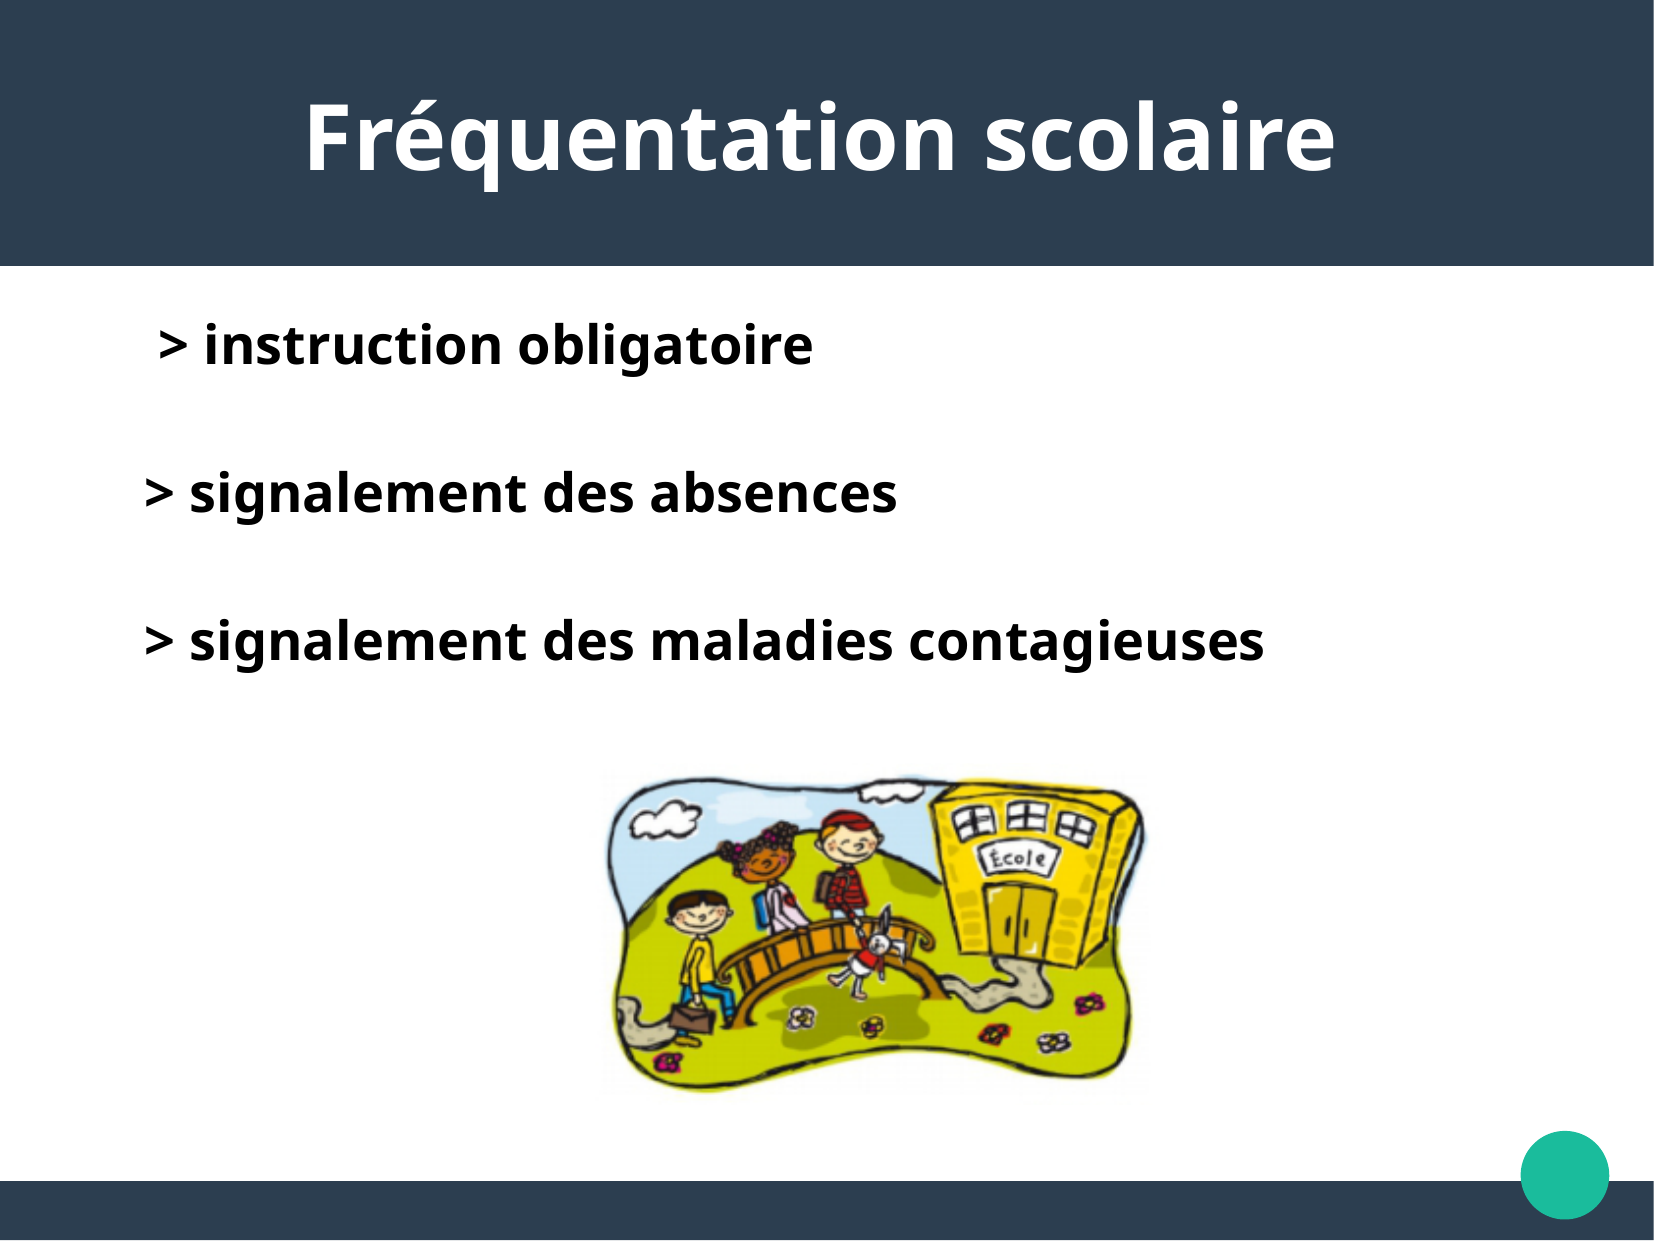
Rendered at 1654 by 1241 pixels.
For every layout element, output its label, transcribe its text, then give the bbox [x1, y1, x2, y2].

text_box > instruction obligatoire > signalement des absences > signalement des maladies contagieuses [129, 299, 1477, 779]
title Fréquentation scolaire [129, 55, 1512, 213]
picture [581, 763, 1170, 1105]
